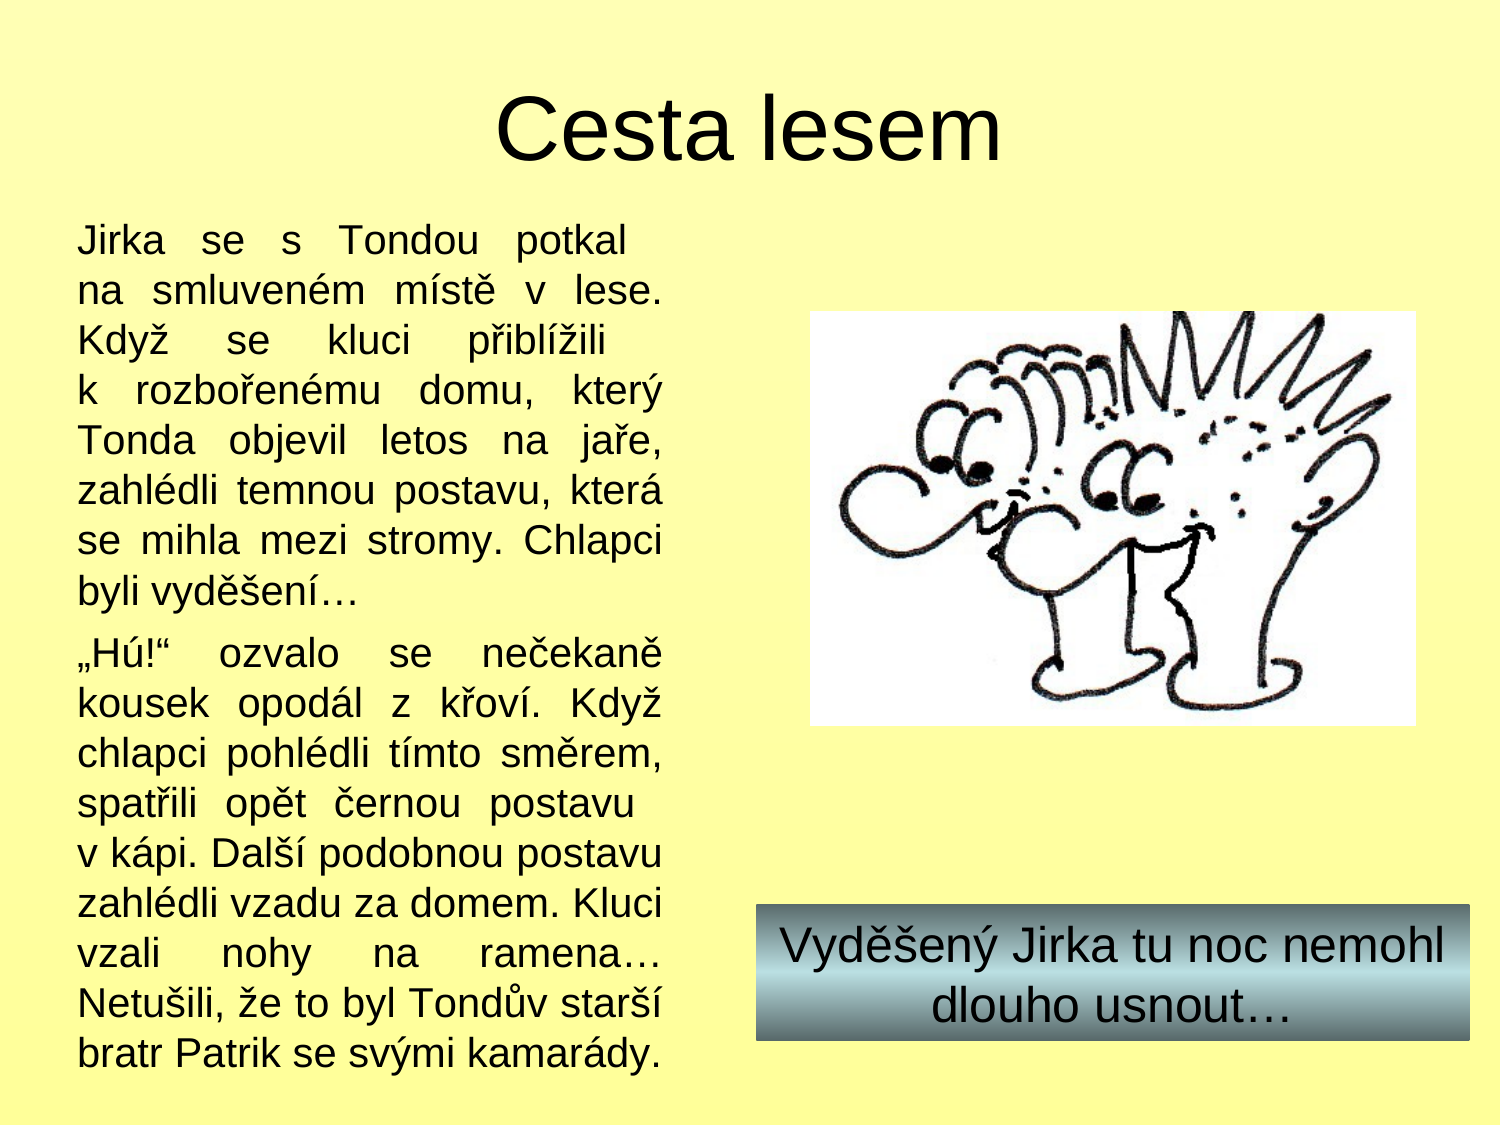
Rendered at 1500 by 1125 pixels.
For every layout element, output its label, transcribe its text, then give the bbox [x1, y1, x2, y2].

text_box Vyděšený Jirka tu noc nemohl dlouho usnout… [756, 904, 1470, 1041]
text_box Jirka se s Tondou potkal na smluveném místě v lese. Když se kluci přiblížili k rozbořenému domu, který Tonda objevil letos na jaře, zahlédli temnou postavu, která se mihla mezi stromy. Chlapci byli vyděšení… „Hú!“ ozvalo se nečekaně kousek opodál z křoví. Když chlapci pohlédli tímto směrem, spatřili opět černou postavu v kápi. Další podobnou postavu zahlédli vzadu za domem. Kluci vzali nohy na ramena… Netušili, že to byl Tondův starší bratr Patrik se svými kamarády. [62, 205, 679, 1084]
title Cesta lesem [75, 30, 1426, 218]
picture [810, 311, 1416, 726]
